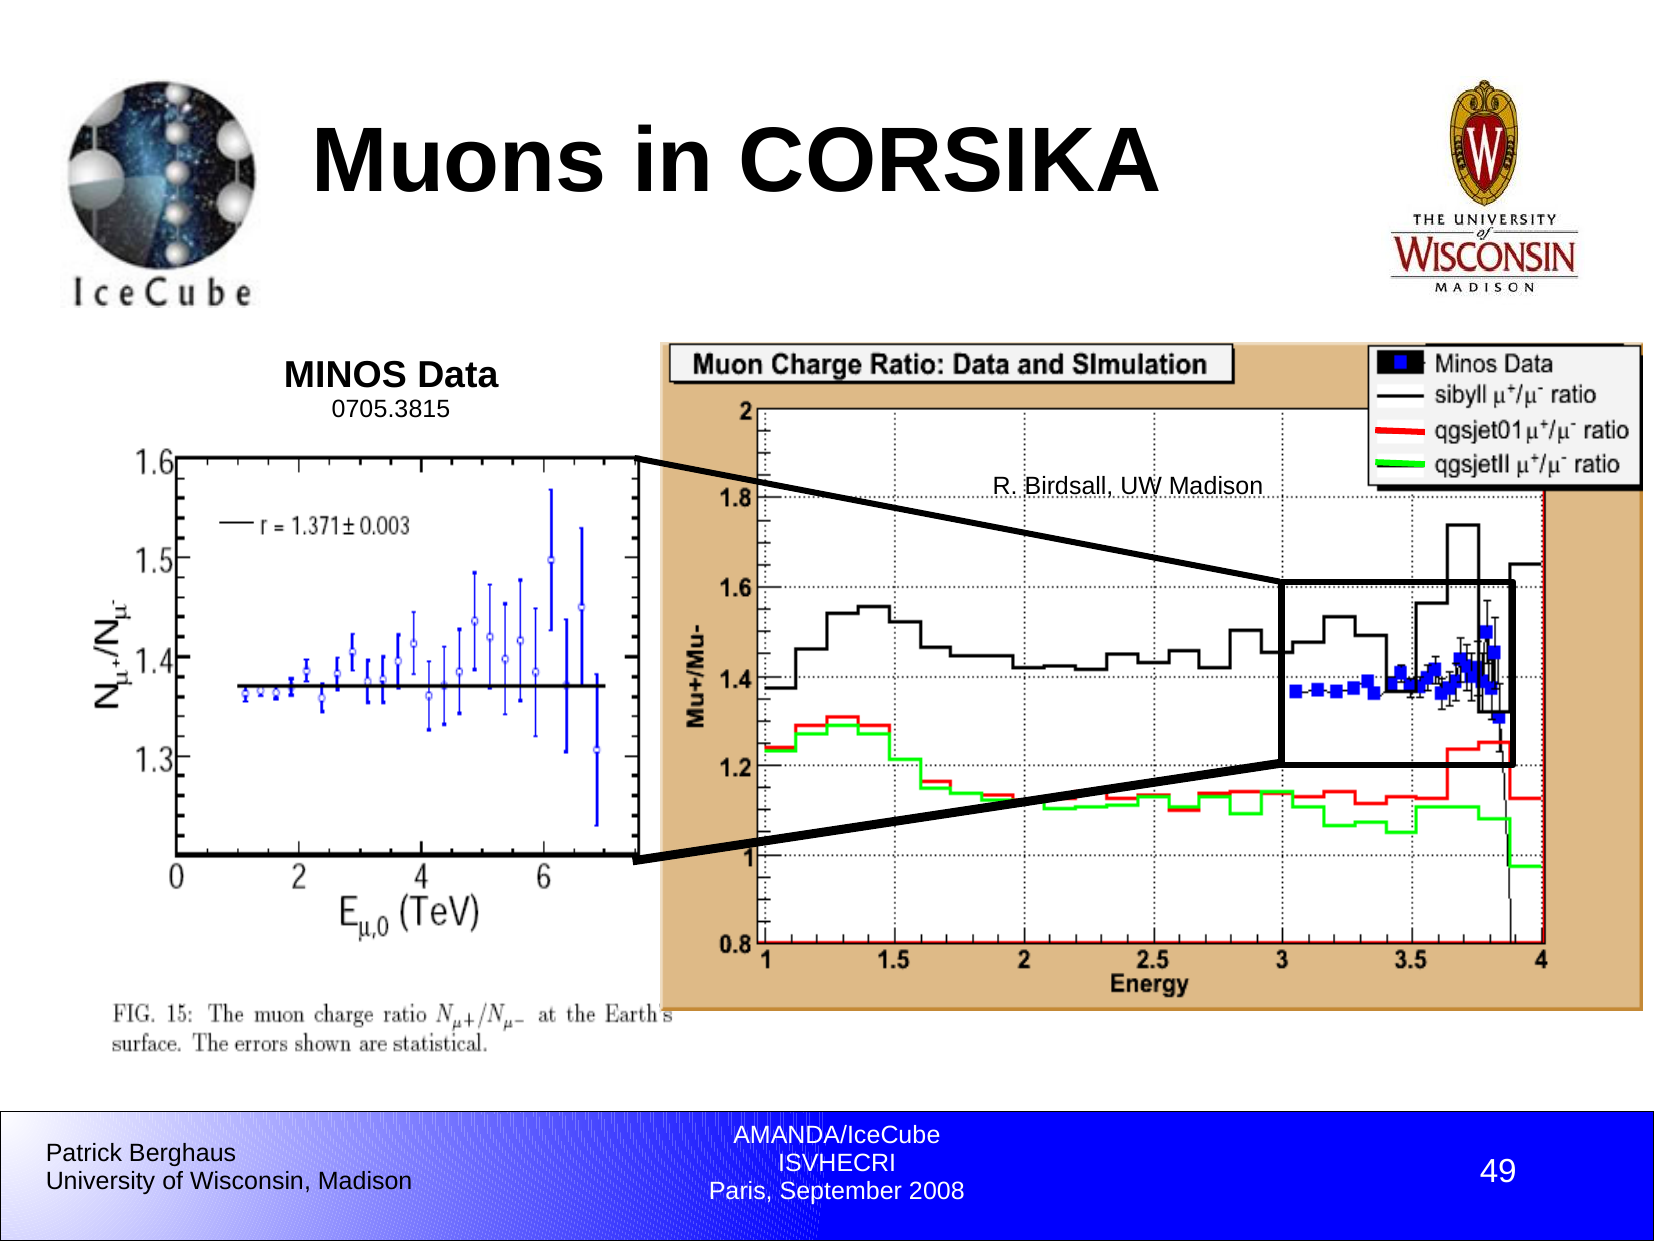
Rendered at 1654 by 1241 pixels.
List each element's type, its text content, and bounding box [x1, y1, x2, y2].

picture [1381, 76, 1585, 310]
text_box R. Birdsall, UW Madison [978, 464, 1279, 521]
picture [45, 342, 1643, 1079]
picture [60, 78, 263, 308]
text_box Muons in CORSIKA [296, 101, 1178, 255]
text_box MINOS Data 0705.3815 [269, 345, 514, 455]
